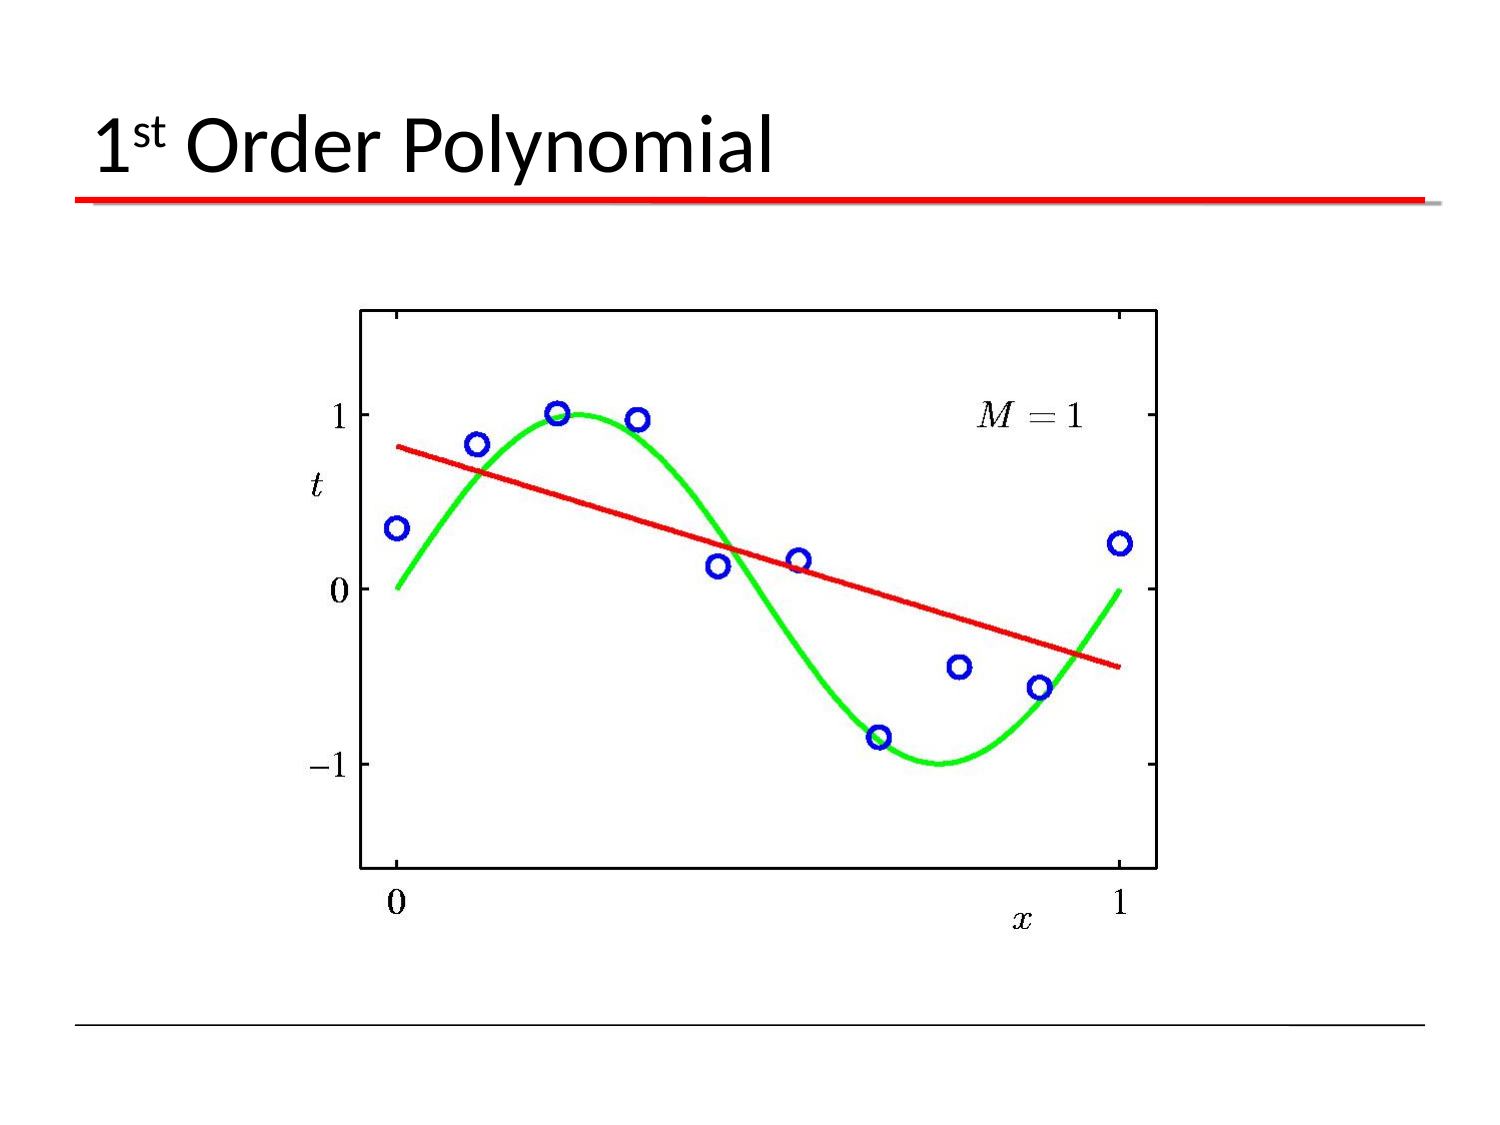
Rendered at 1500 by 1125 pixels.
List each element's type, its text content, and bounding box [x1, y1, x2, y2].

title 1st Order Polynomial [75, 45, 1426, 233]
text_box [295, 295, 1171, 946]
